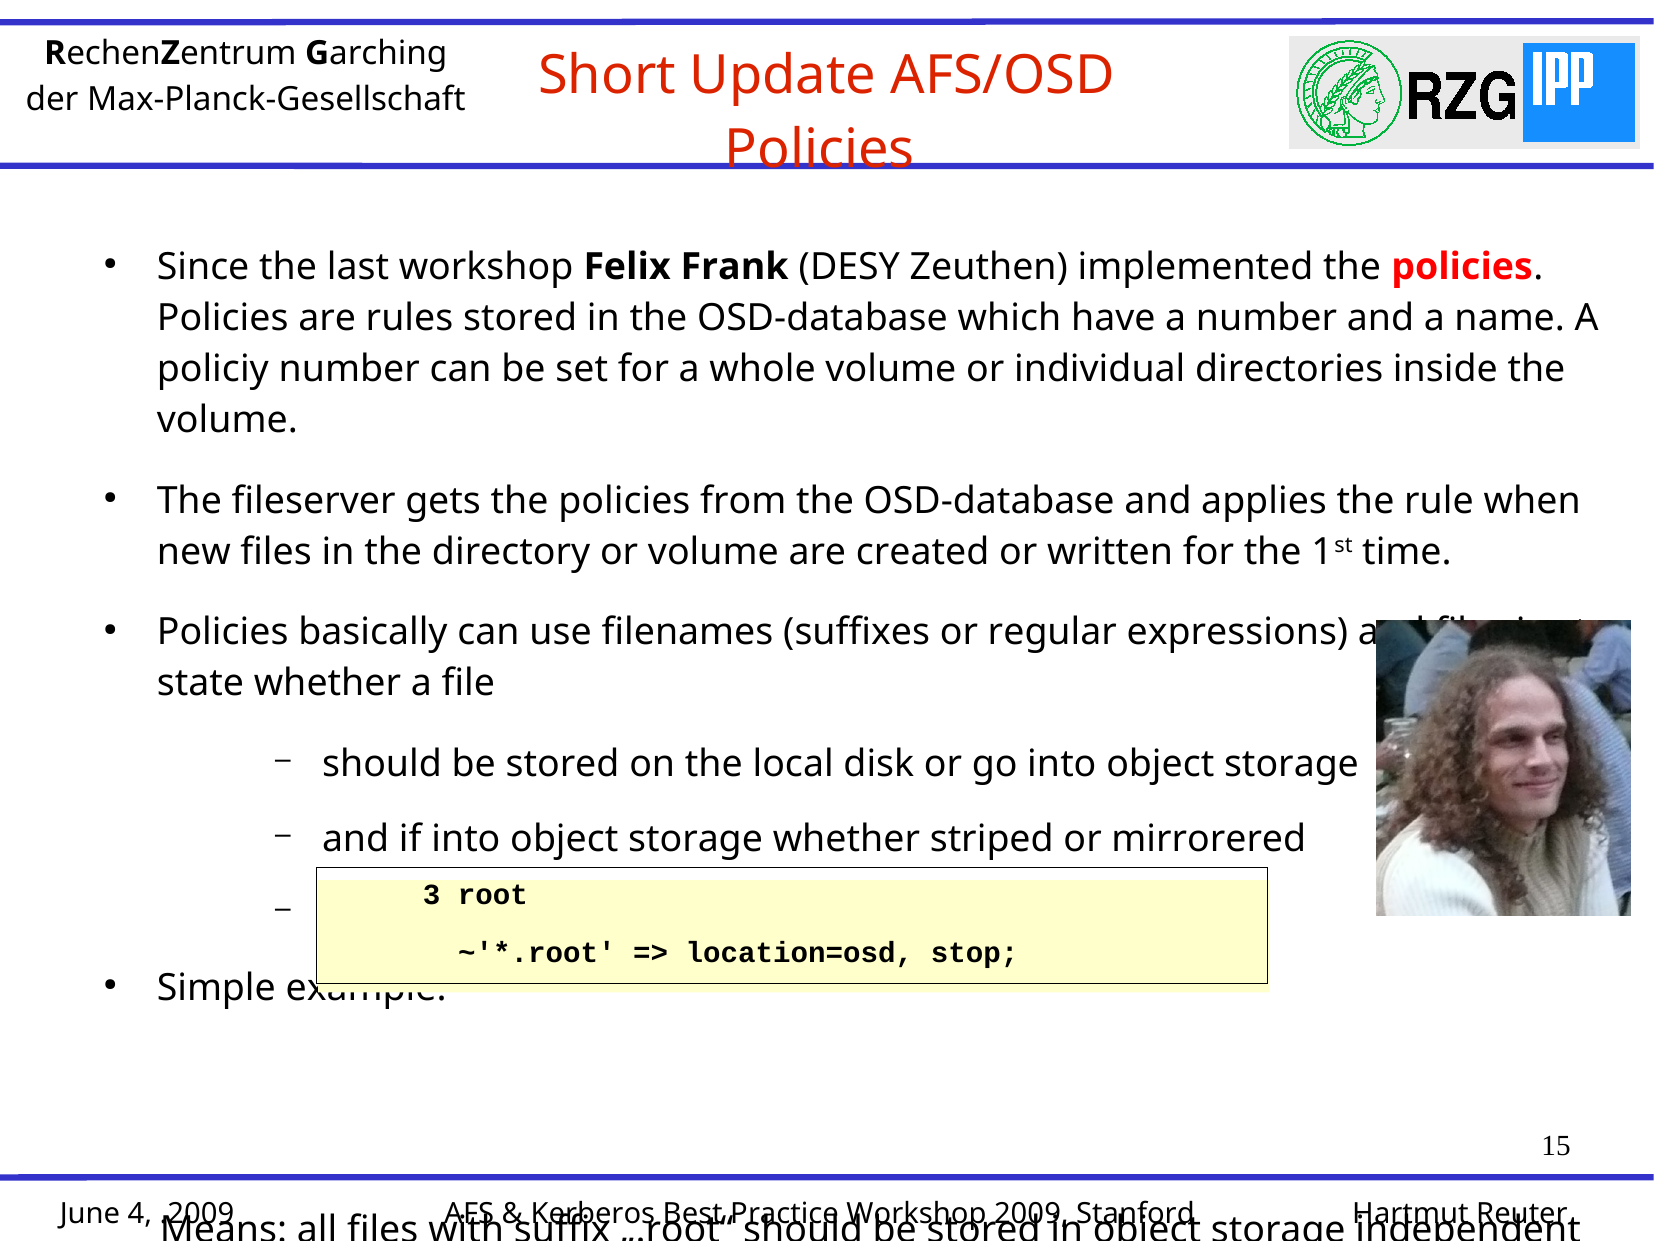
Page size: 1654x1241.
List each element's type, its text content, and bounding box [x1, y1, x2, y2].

picture [1376, 620, 1631, 916]
text_box 3 root ~'*.root' => location=osd, stop; [318, 880, 1270, 993]
list Since the last workshop Felix Frank (DESY Zeuthen) implemented the policies. Policies are rules stored in the OSD-database which have a number and a name. A policiy number can be set for a whole volume or individual directories inside the volume. The fileserver gets the policies from the OSD-database and applies the rule when new files in the directory or volume are created or written for the 1st time. Policies basically can use filenames (suffixes or regular expressions) and file size to state whether a file should be stored on the local disk or go into object storage and if into object storage whether striped or mirrorered and if striped with which stripe size. Simple example: Means: all files with suffix „.root“ should be stored in object storage independent of their size. (Typical problem in the HEP-community because root does an fsync() after writing the tiny header or the file). [71, 186, 1632, 1241]
text_box 3 root ~'*.root' => location=osd, stop; [318, 880, 1267, 983]
text_box Short Update AFS/OSD Policies [0, 28, 1654, 165]
